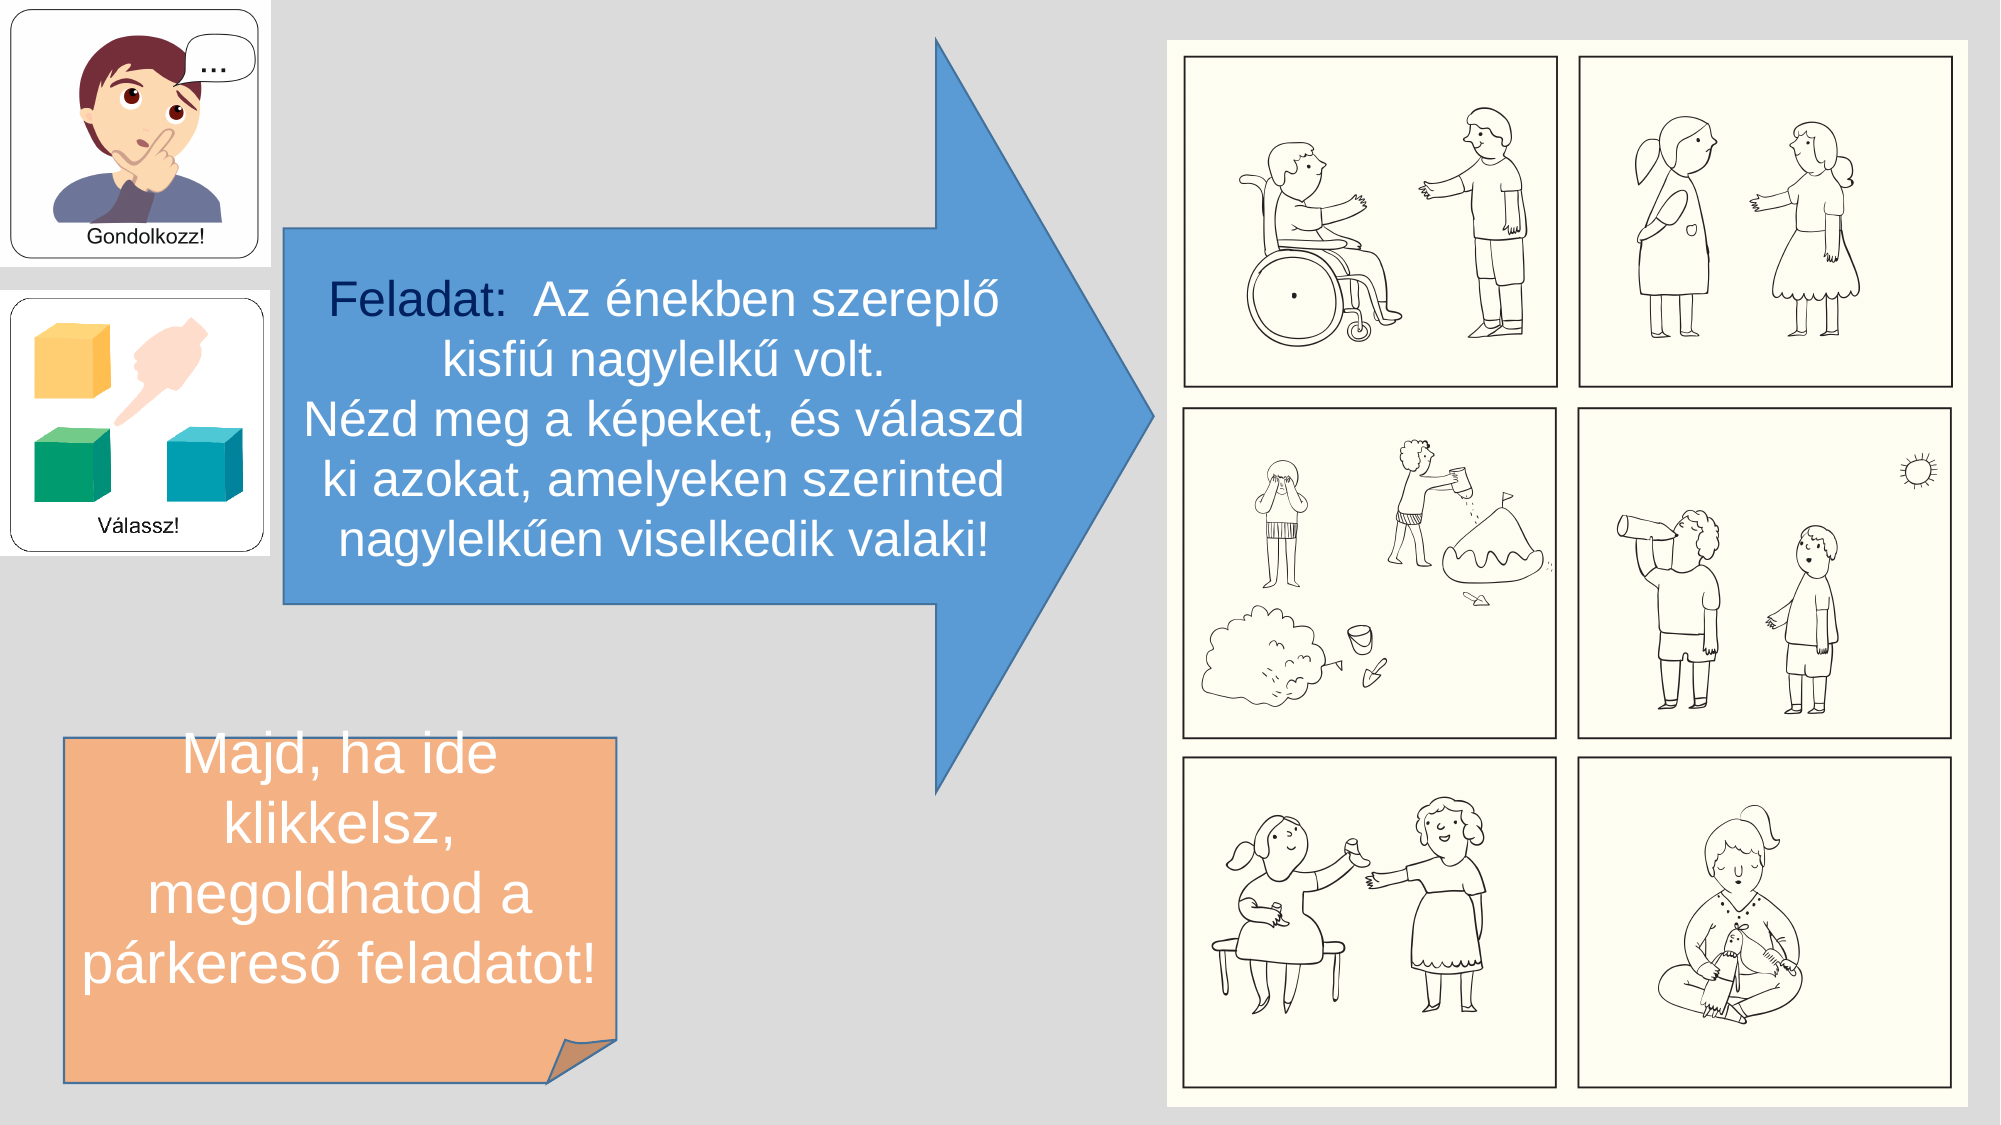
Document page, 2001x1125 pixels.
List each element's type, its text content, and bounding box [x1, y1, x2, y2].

text_box Majd, ha ide klikkelsz, megoldhatod a párkereső feladatot! [64, 737, 617, 1084]
text_box Feladat: Az énekben szereplő kisfiú nagylelkű volt. Nézd meg a képeket, és válaszd ki azokat, amelyeken szerinted nagylelkűen viselkedik valaki! [283, 40, 1154, 793]
picture [0, 0, 271, 267]
picture [0, 290, 270, 556]
picture [1167, 40, 1968, 1107]
